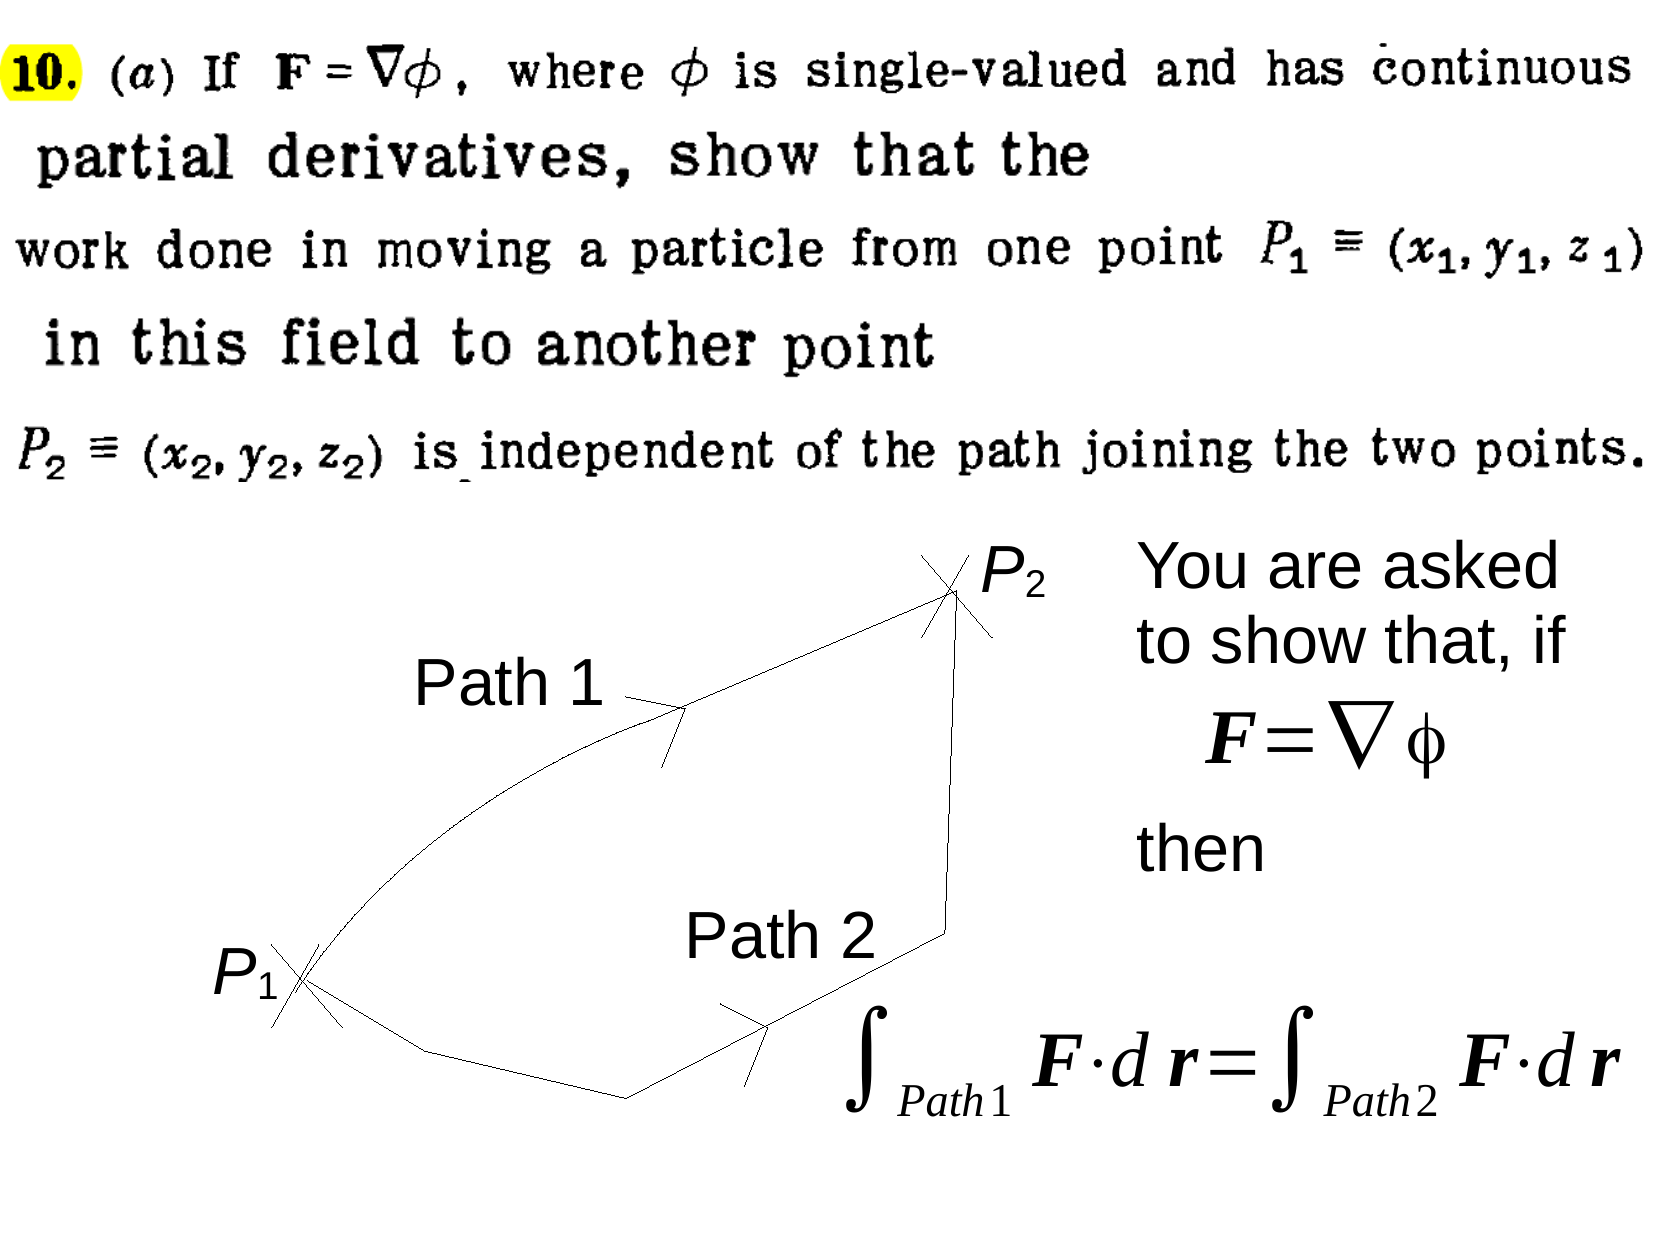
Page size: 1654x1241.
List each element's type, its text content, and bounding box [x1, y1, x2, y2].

picture [0, 209, 1654, 284]
text_box then [1122, 803, 1630, 893]
picture [0, 22, 1654, 201]
chart [1181, 695, 1477, 785]
picture [29, 295, 945, 393]
text_box You are asked to show that, if [1122, 520, 1630, 686]
chart [814, 997, 1646, 1128]
text_box Path 1 [413, 620, 733, 745]
text_box Path 2 [685, 874, 1004, 998]
text_box P1 [212, 909, 532, 1034]
text_box P2 [980, 507, 1300, 632]
picture [5, 410, 1654, 482]
